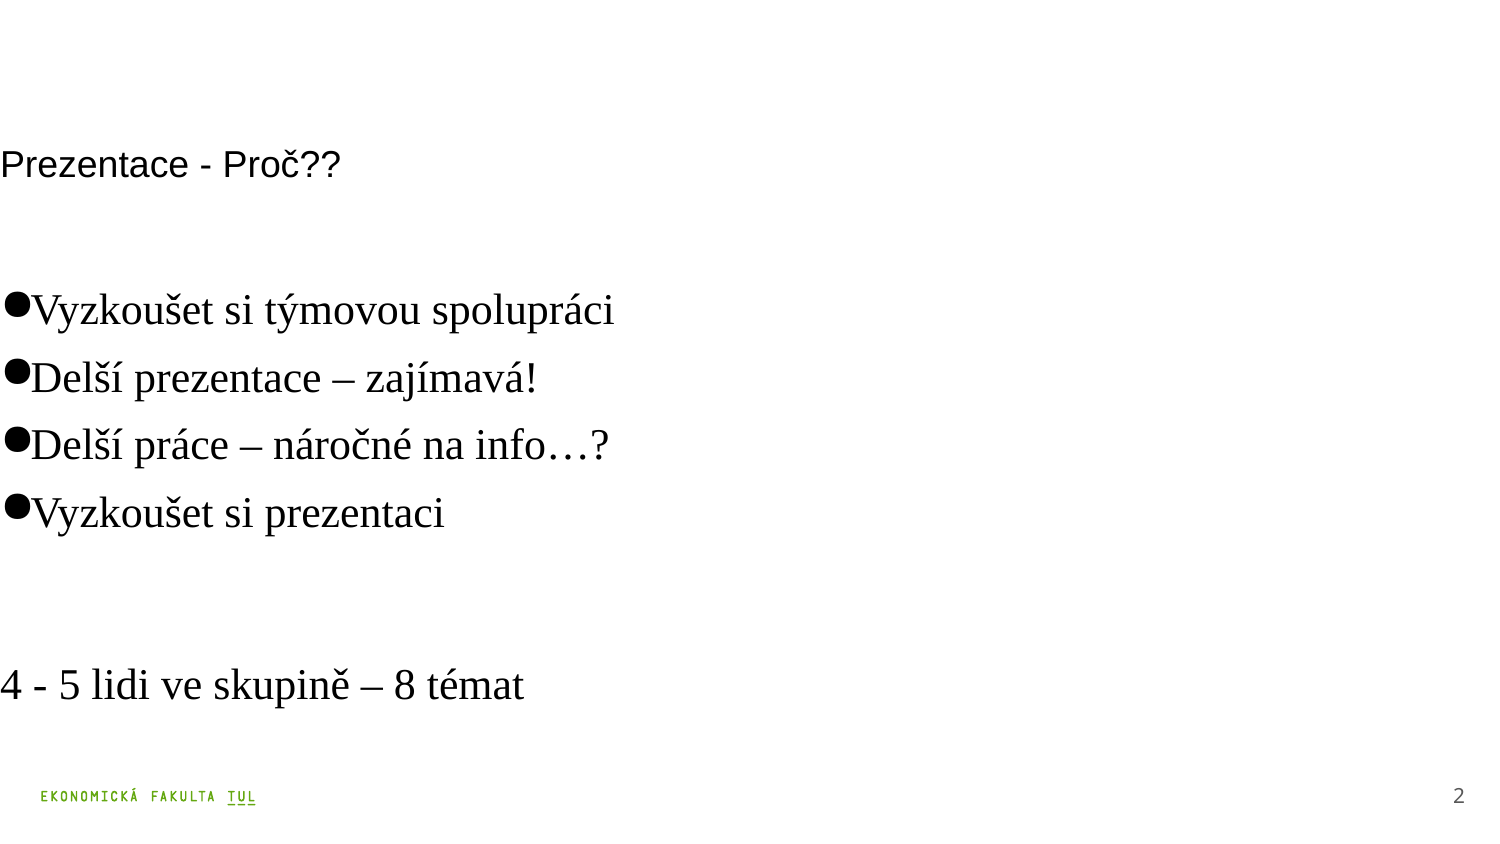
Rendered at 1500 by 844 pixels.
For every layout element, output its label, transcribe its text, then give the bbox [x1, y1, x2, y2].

title Prezentace - Proč?? [0, 118, 1500, 207]
list Vyzkoušet si týmovou spolupráci Delší prezentace – zajímavá! Delší práce – náročné na info…? Vyzkoušet si prezentaci 4 - 5 lidi ve skupině – 8 témat [0, 265, 1500, 727]
